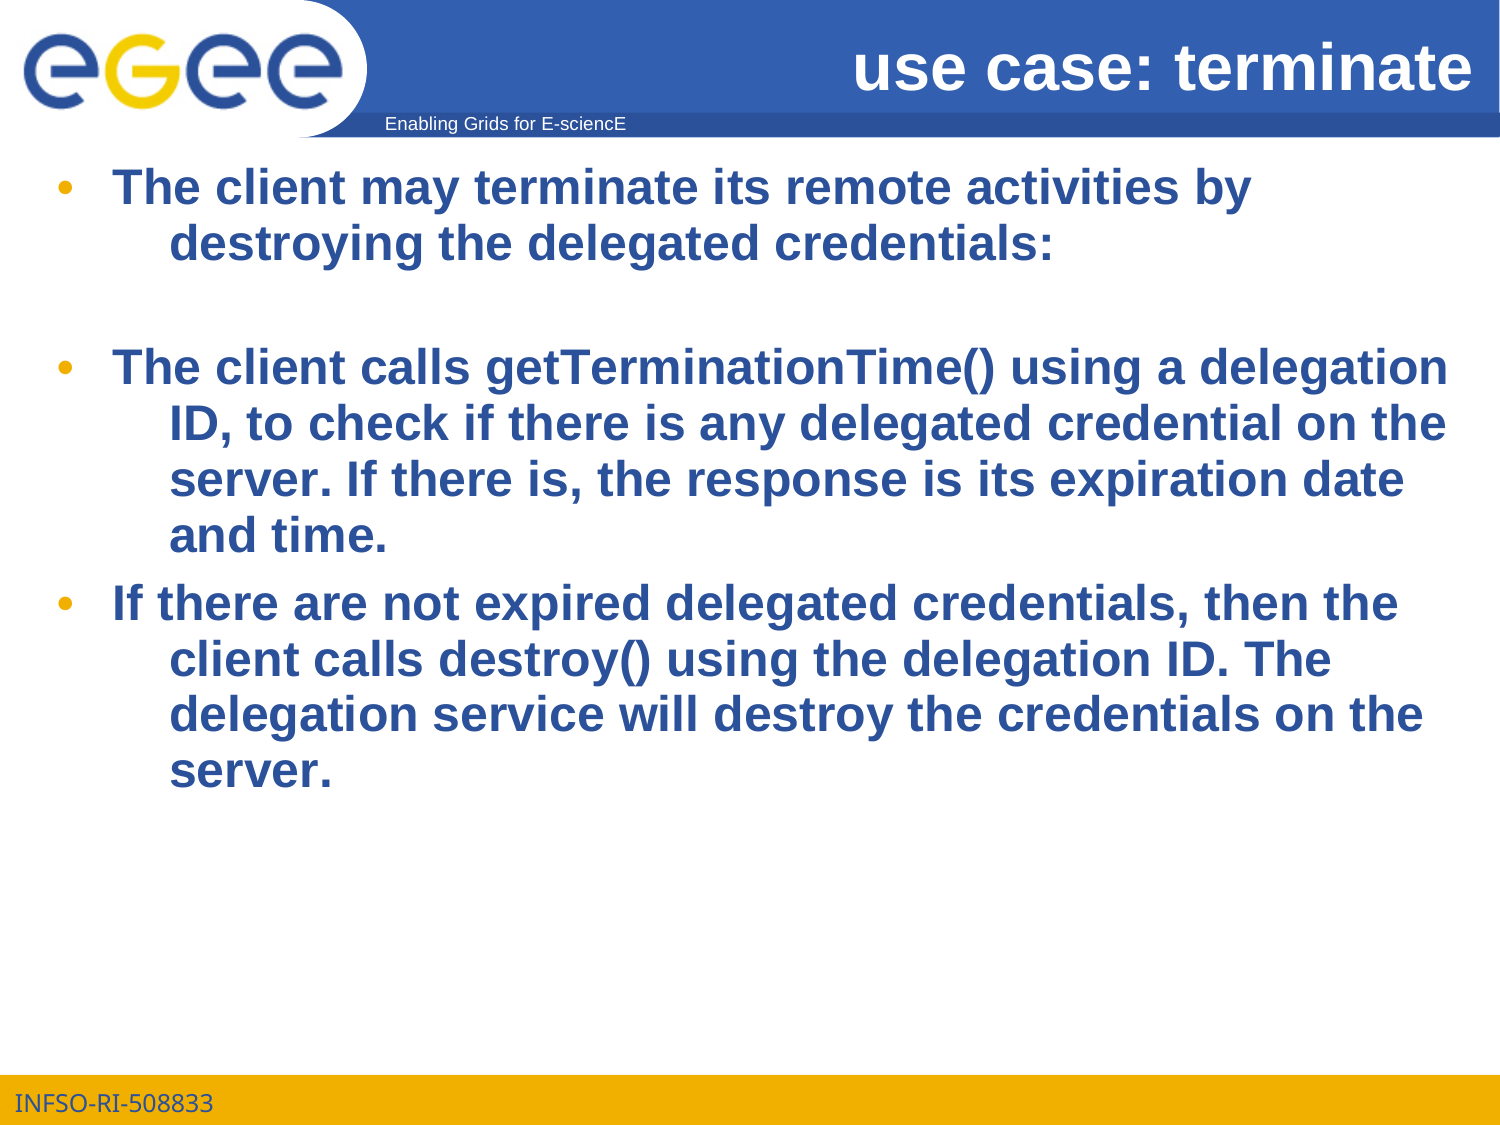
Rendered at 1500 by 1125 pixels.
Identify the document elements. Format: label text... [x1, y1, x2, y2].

list The client may terminate its remote activities by destroying the delegated credentials: The client calls getTerminationTime() using a delegation ID, to check if there is any delegated credential on the server. If there is, the response is its expiration date and time. If there are not expired delegated credentials, then the client calls destroy() using the delegation ID. The delegation service will destroy the credentials on the server. [56, 159, 1466, 1051]
title use case: terminate [369, 10, 1475, 124]
picture [18, 30, 349, 112]
